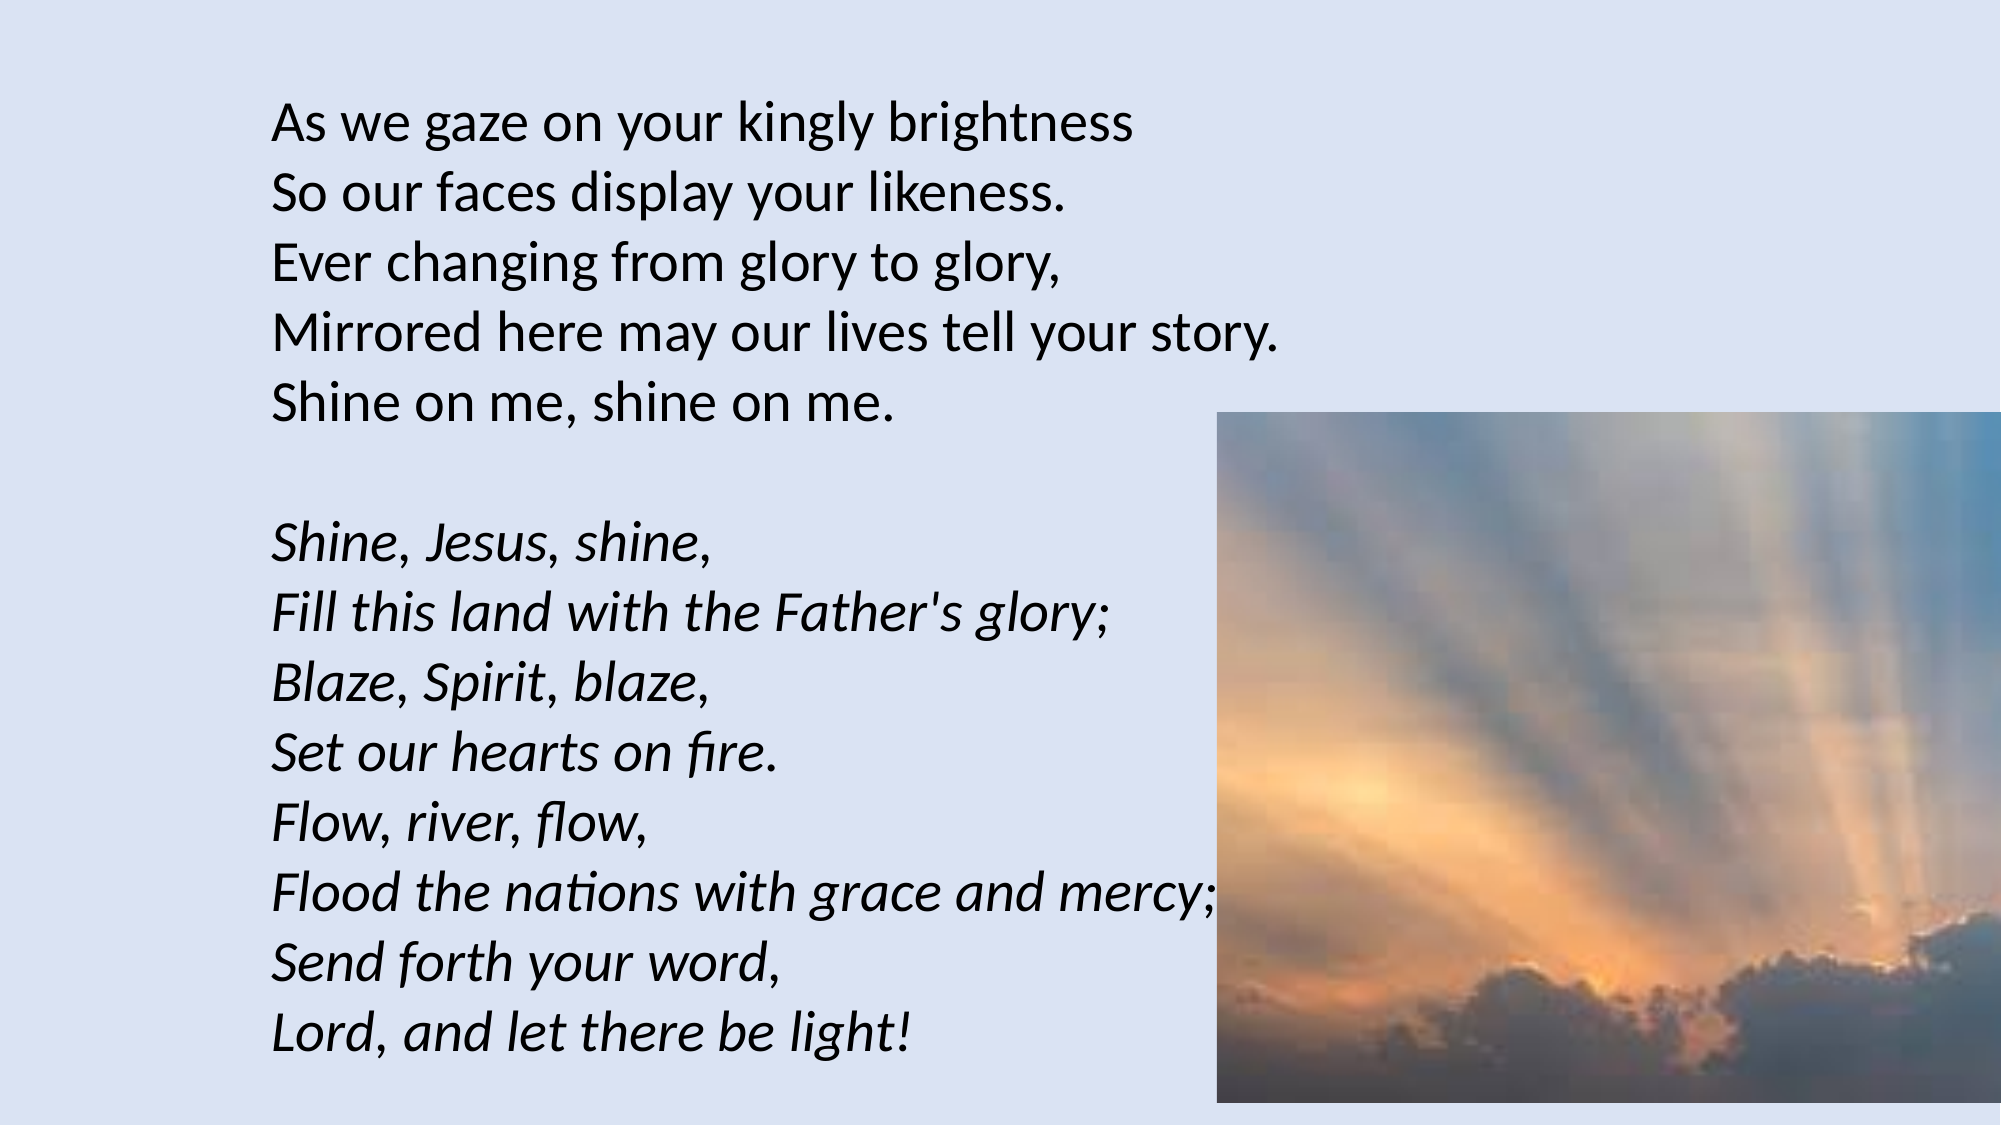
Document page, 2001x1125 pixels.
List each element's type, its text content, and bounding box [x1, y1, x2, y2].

picture [1216, 412, 2000, 1104]
text_box As we gaze on your kingly brightness So our faces display your likeness. Ever changing from glory to glory, Mirrored here may our lives tell your story. Shine on me, shine on me. Shine, Jesus, shine, Fill this land with the Father's glory; Blaze, Spirit, blaze, Set our hearts on fire. Flow, river, flow, Flood the nations with grace and mercy; Send forth your word, Lord, and let there be light! [256, 75, 1746, 1081]
